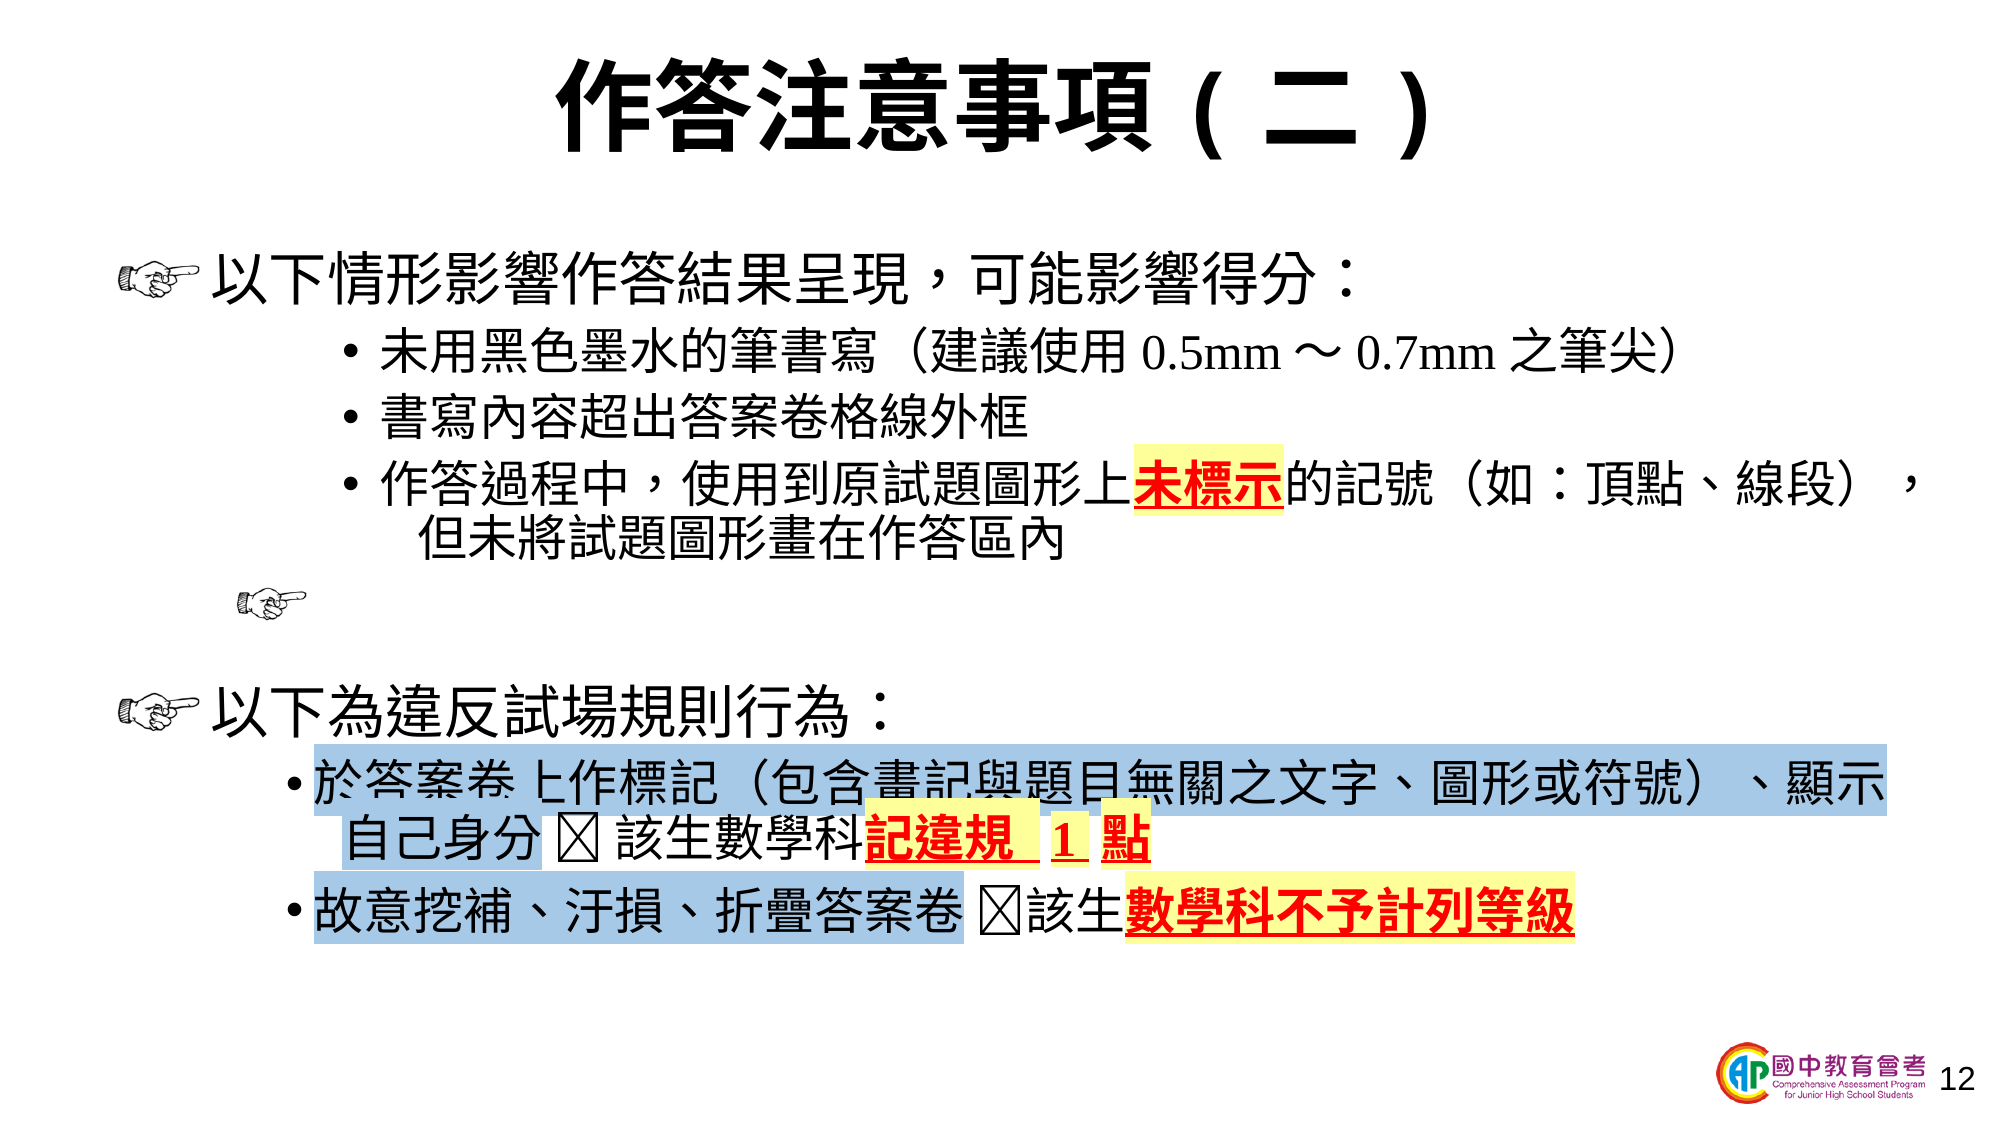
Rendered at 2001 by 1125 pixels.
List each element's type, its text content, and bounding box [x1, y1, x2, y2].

text_box [1923, 1047, 2000, 1108]
text_box 以下情形影響作答結果呈現，可能影響得分： 未用黑色墨水的筆書寫（建議使用0.5mm～0.7mm之筆尖） 書寫內容超出答案卷格線外框 作答過程中，使用到原試題圖形上未標示的記號（如：頂點、線段），但未將試題圖形畫在作答區內 以下為違反試場規則行為： 於答案卷上作標記（包含畫記與題目無關之文字、圖形或符號）、顯示自己身分  該生數學科記違規 1 點 故意挖補、汙損、折疊答案卷 該生數學科不予計列等級 [101, 243, 1902, 1110]
title 作答注意事項(二) [137, 2, 1863, 220]
